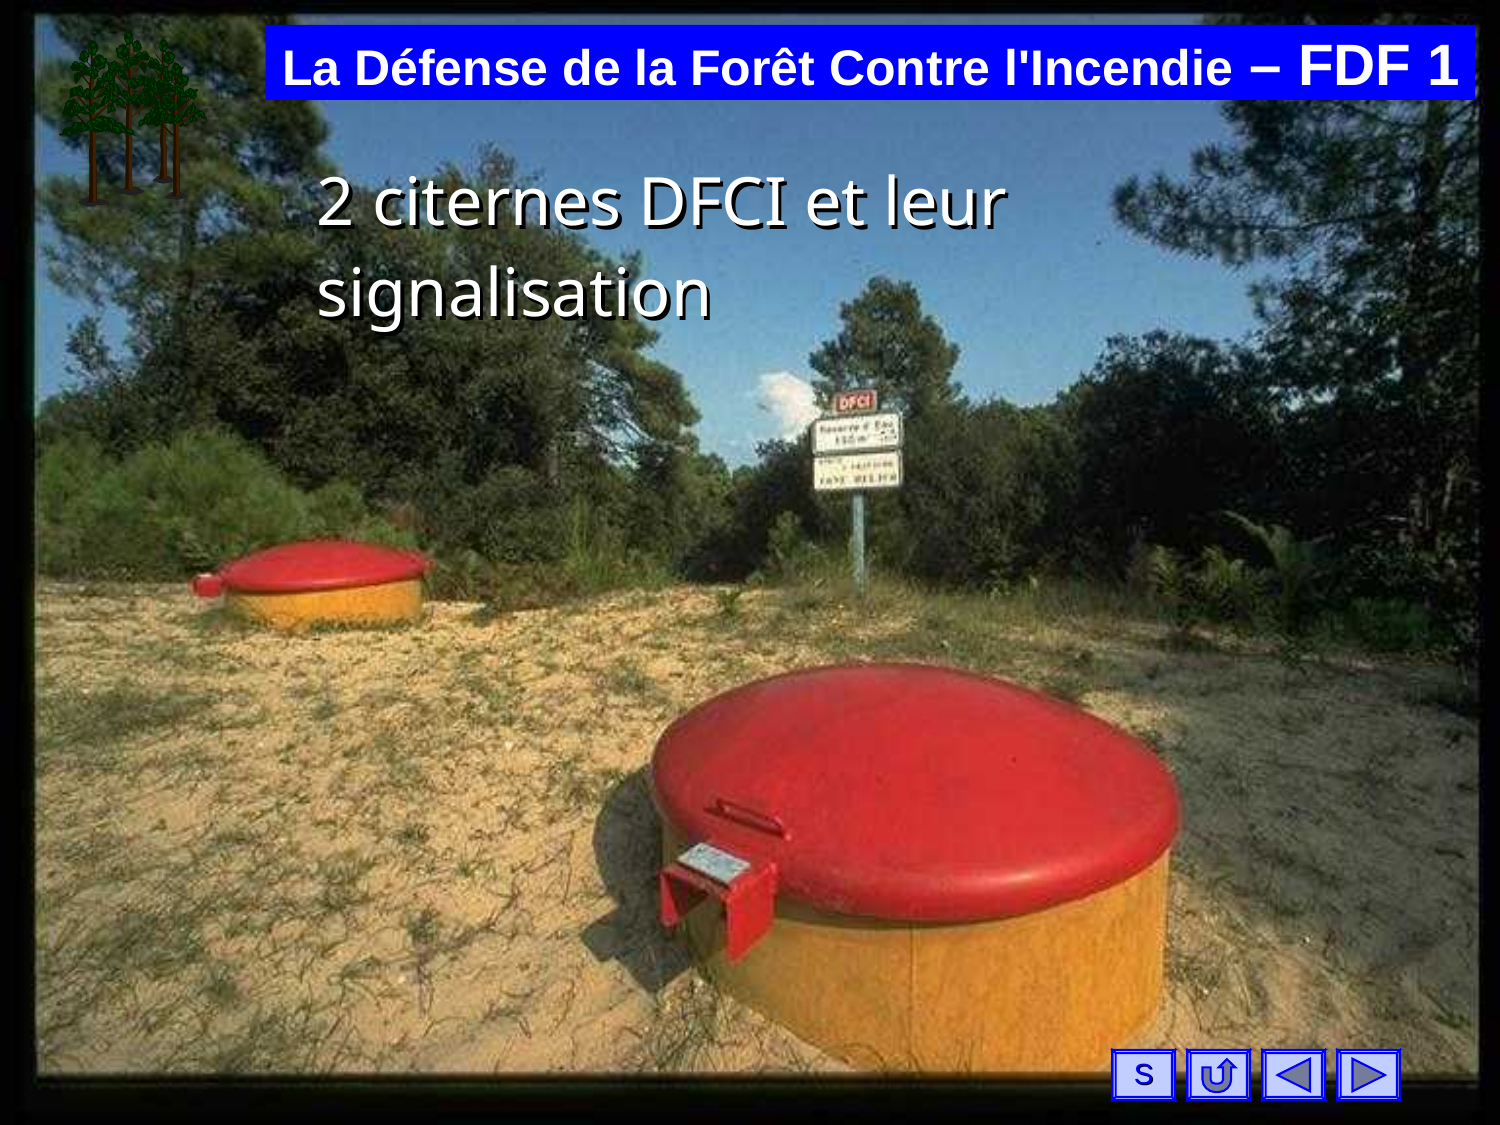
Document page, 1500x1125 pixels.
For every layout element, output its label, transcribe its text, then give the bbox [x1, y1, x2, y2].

text_box La Défense de la Forêt Contre l'Incendie – FDF 1 [265, 24, 1476, 100]
picture [0, 0, 1500, 1125]
text_box 2 citernes DFCI et leur signalisation [302, 146, 1300, 344]
